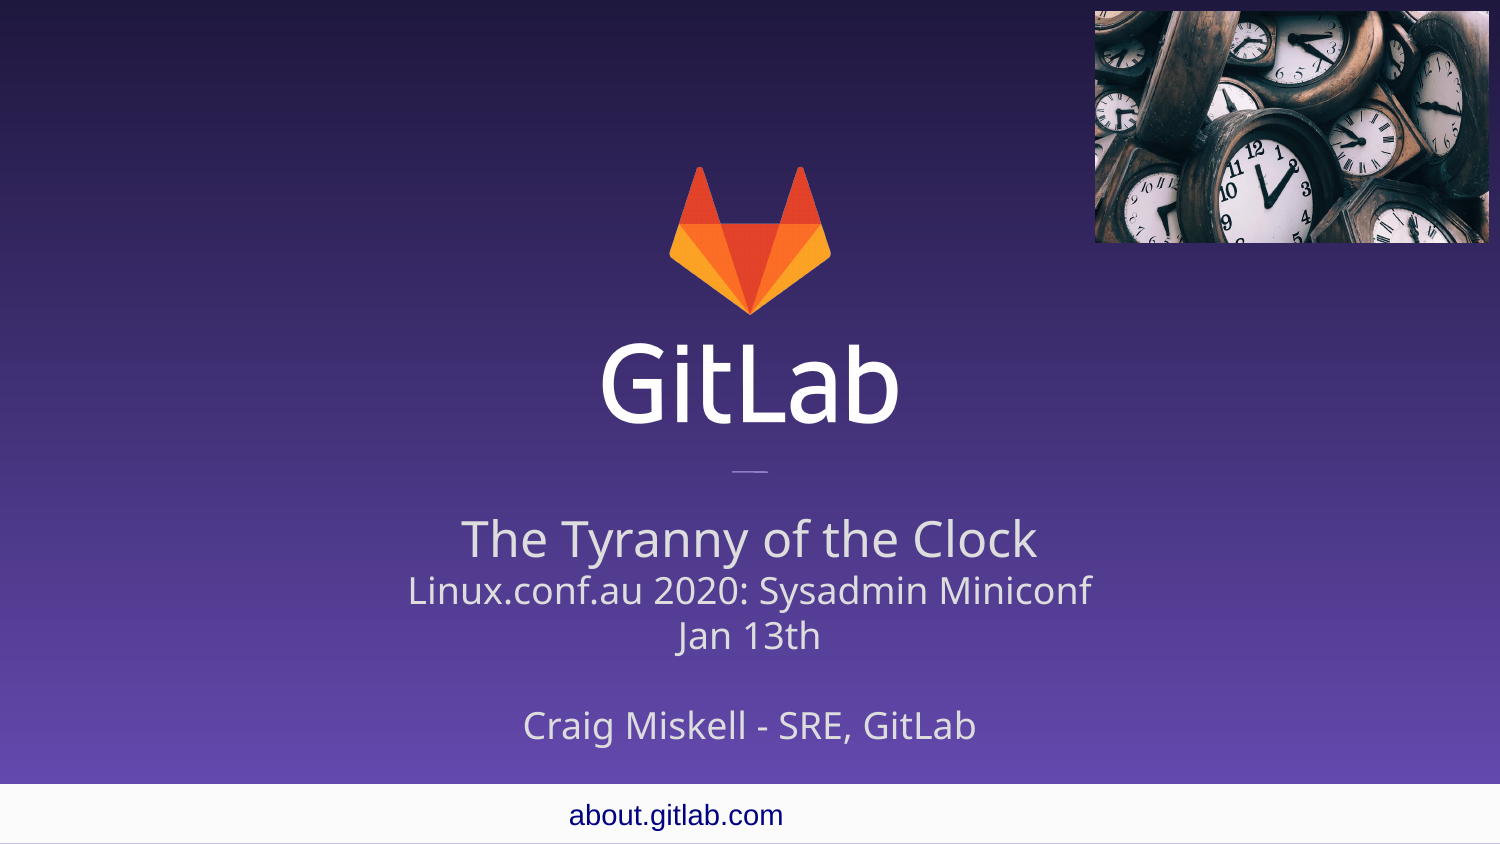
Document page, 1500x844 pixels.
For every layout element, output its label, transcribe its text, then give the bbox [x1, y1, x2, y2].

picture [1095, 11, 1489, 244]
text_box about.gitlab.com [568, 799, 931, 829]
picture [573, 137, 927, 452]
title The Tyranny of the Clock Linux.conf.au 2020: Sysadmin Miniconf Jan 13th Craig Miskell - SRE, GitLab [158, 491, 1342, 593]
